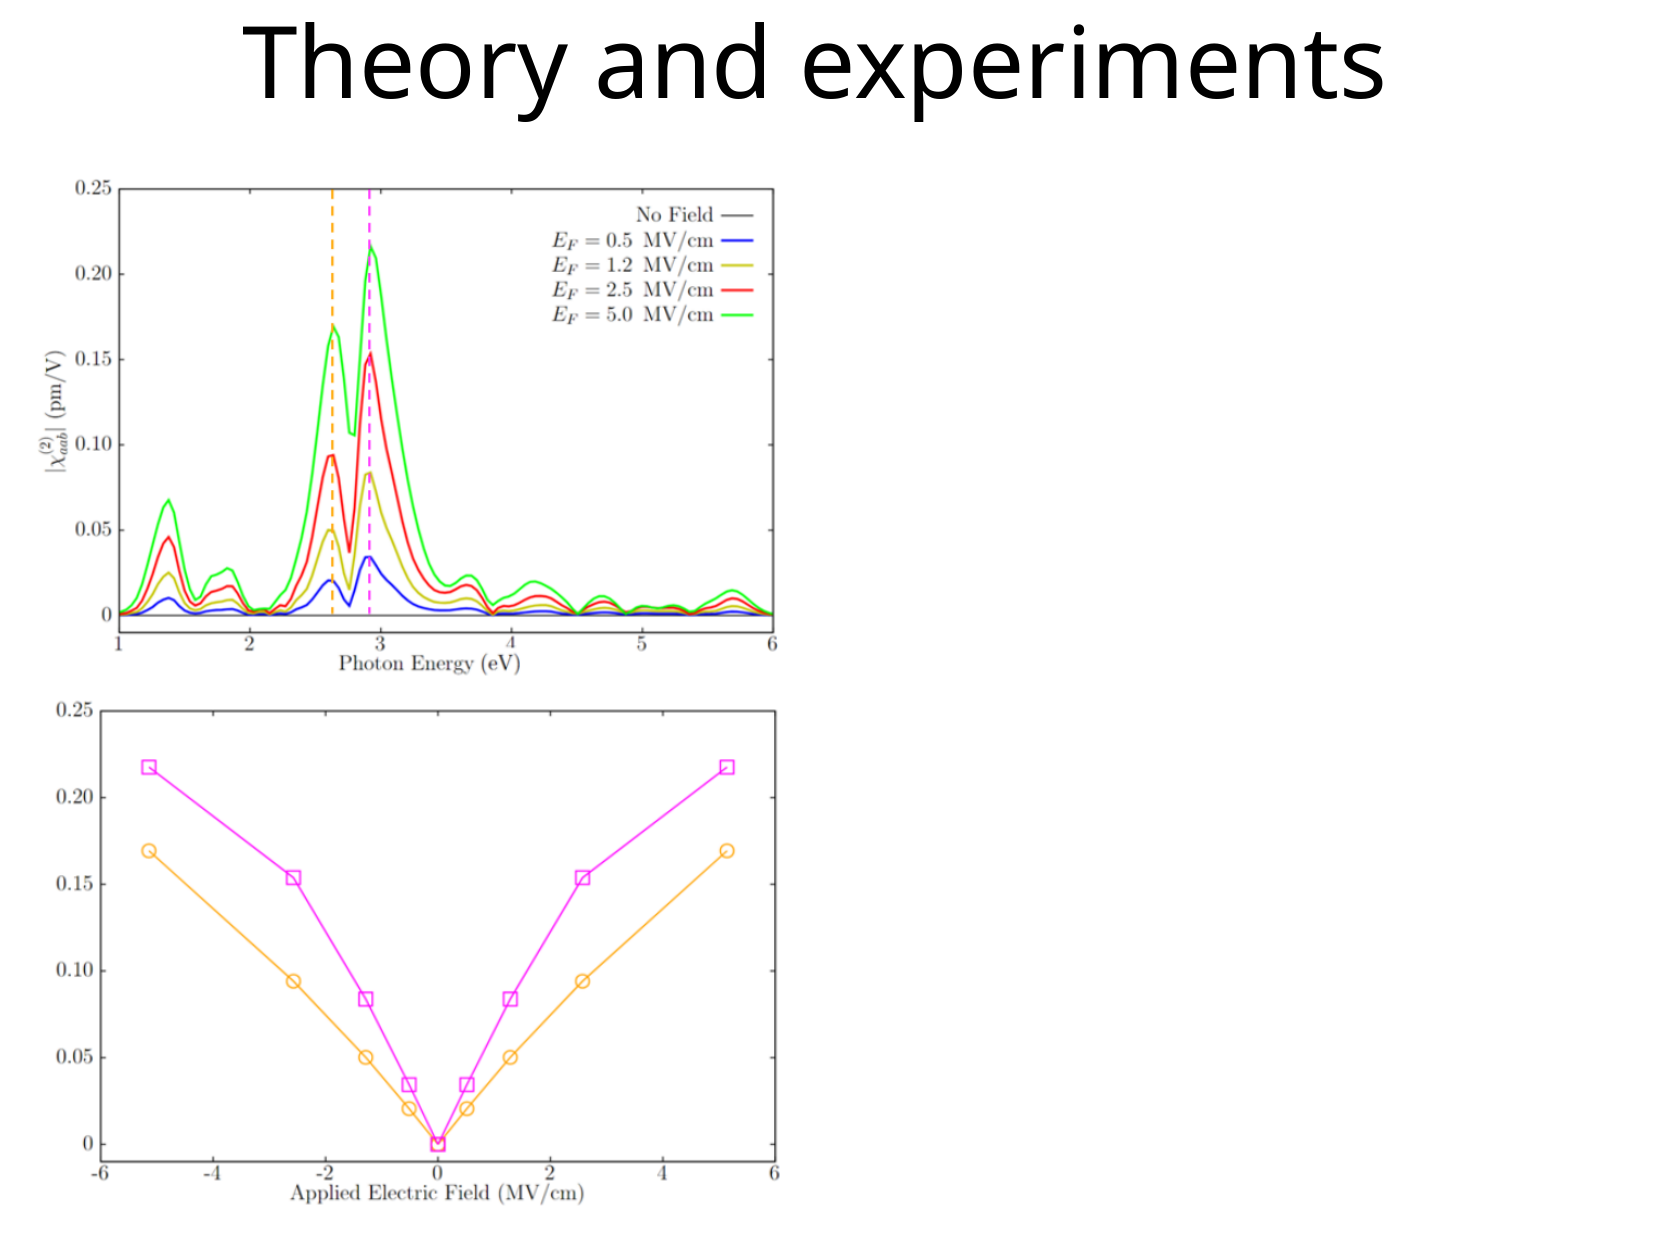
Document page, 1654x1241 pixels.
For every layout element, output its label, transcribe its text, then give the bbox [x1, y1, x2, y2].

picture [11, 165, 804, 679]
title Theory and experiments [70, 0, 1560, 132]
picture [41, 684, 804, 1217]
